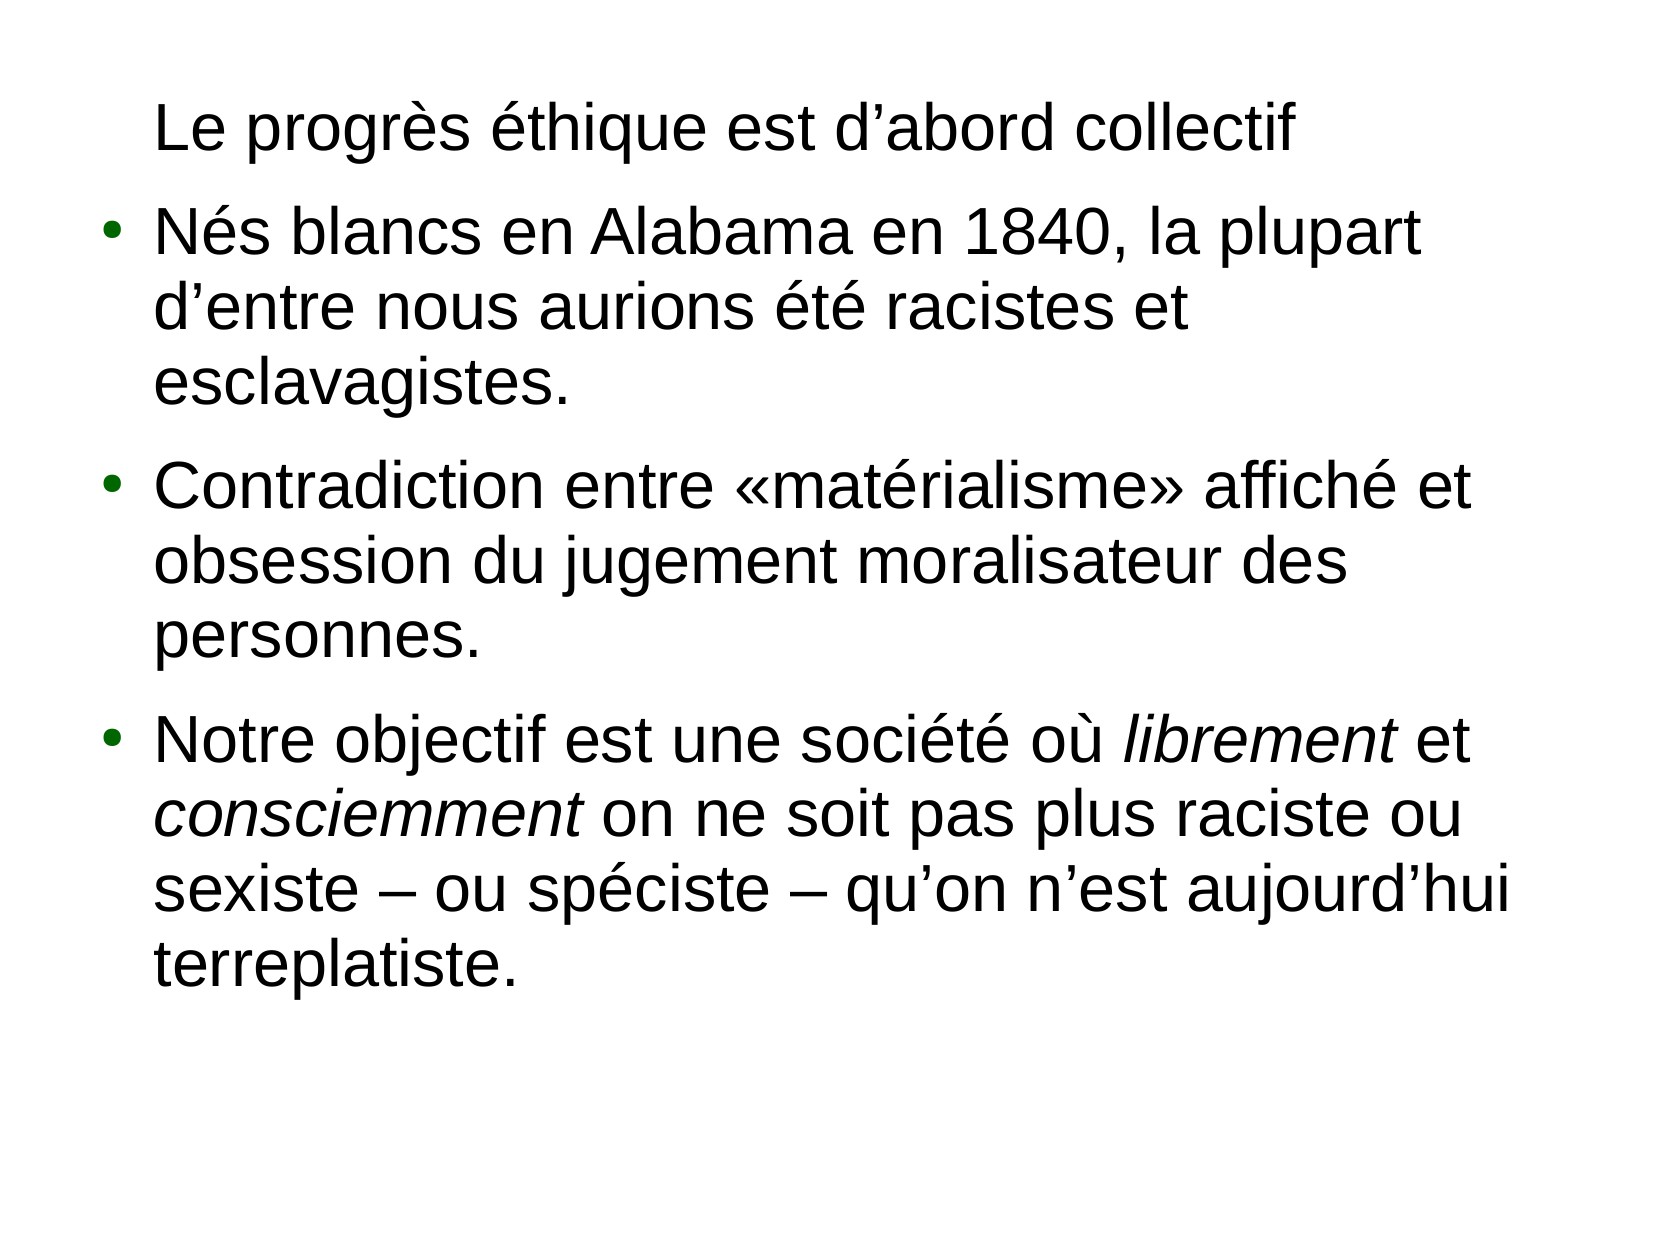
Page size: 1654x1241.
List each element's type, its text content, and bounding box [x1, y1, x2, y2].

list Le progrès éthique est d’abord collectif Nés blancs en Alabama en 1840, la plupart d’entre nous aurions été racistes et esclavagistes. Contradiction entre «matérialisme» affiché et obsession du jugement moralisateur des personnes. Notre objectif est une société où librement et consciemment on ne soit pas plus raciste ou sexiste – ou spéciste – qu’on n’est aujourd’hui terreplatiste. [82, 90, 1571, 1141]
